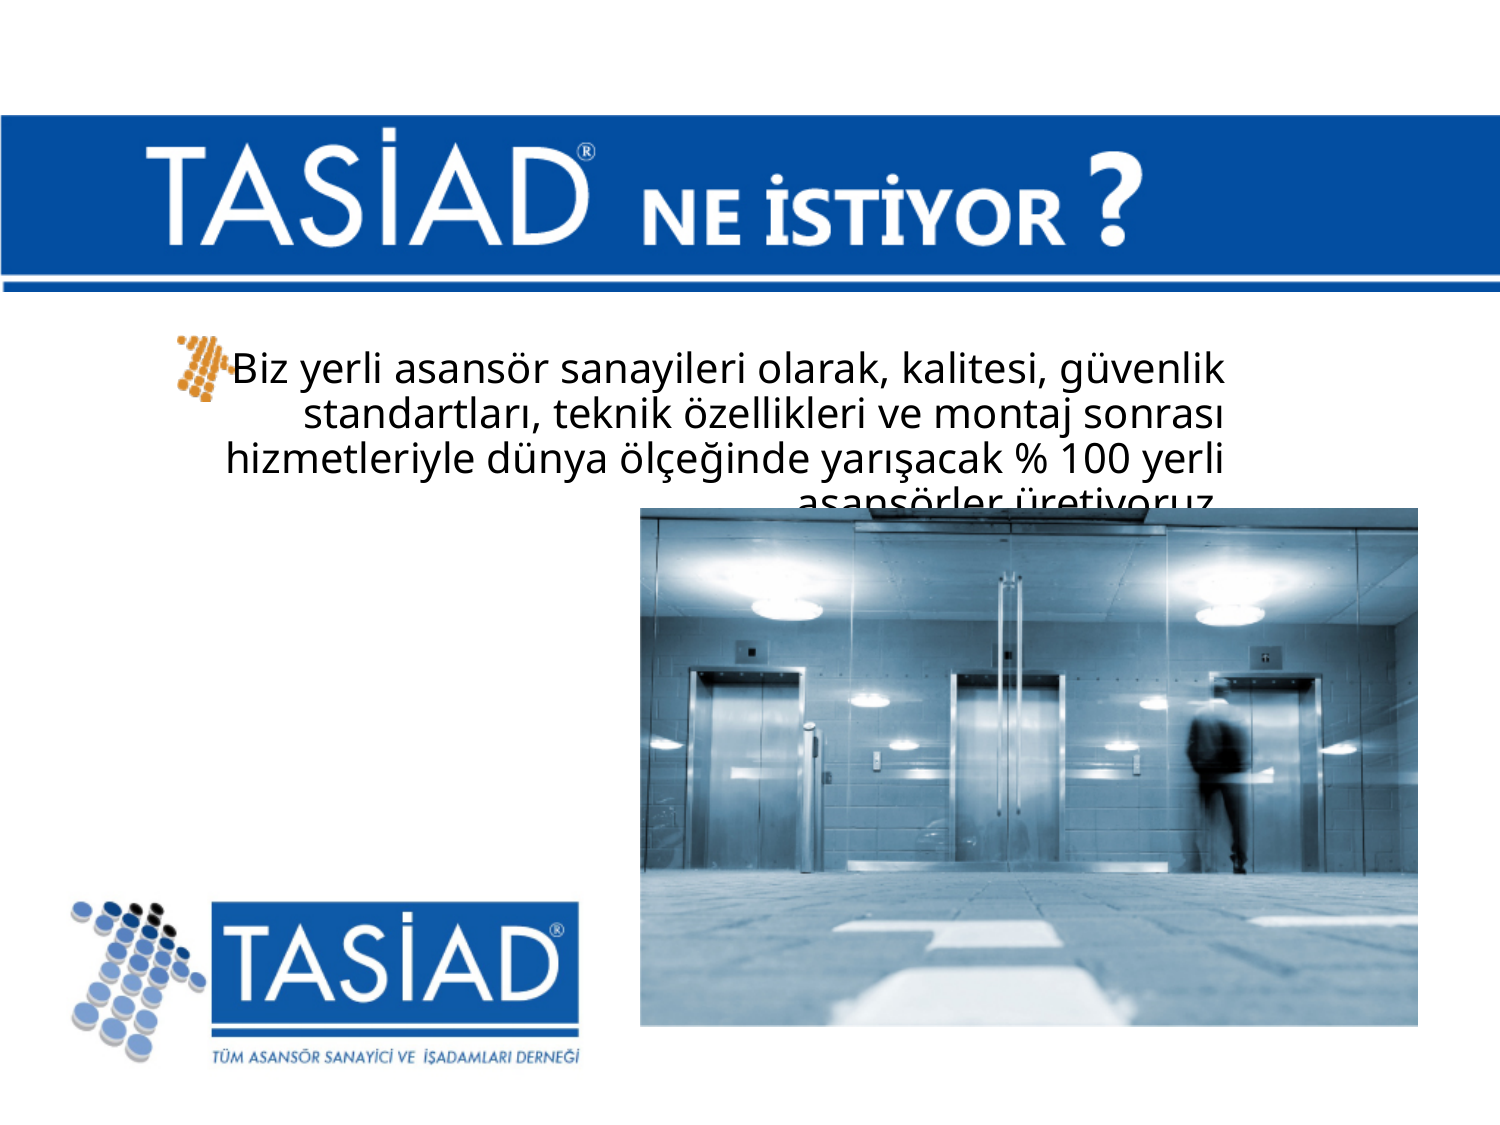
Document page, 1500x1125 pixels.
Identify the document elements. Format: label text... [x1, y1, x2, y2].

picture [640, 508, 1418, 1027]
text_box Biz yerli asansör sanayileri olarak, kalitesi, güvenlik standartları, teknik özellikleri ve montaj sonrası hizmetleriyle dünya ölçeğinde yarışacak % 100 yerli asansörler üretiyoruz. [210, 340, 1418, 1014]
picture [177, 335, 235, 402]
